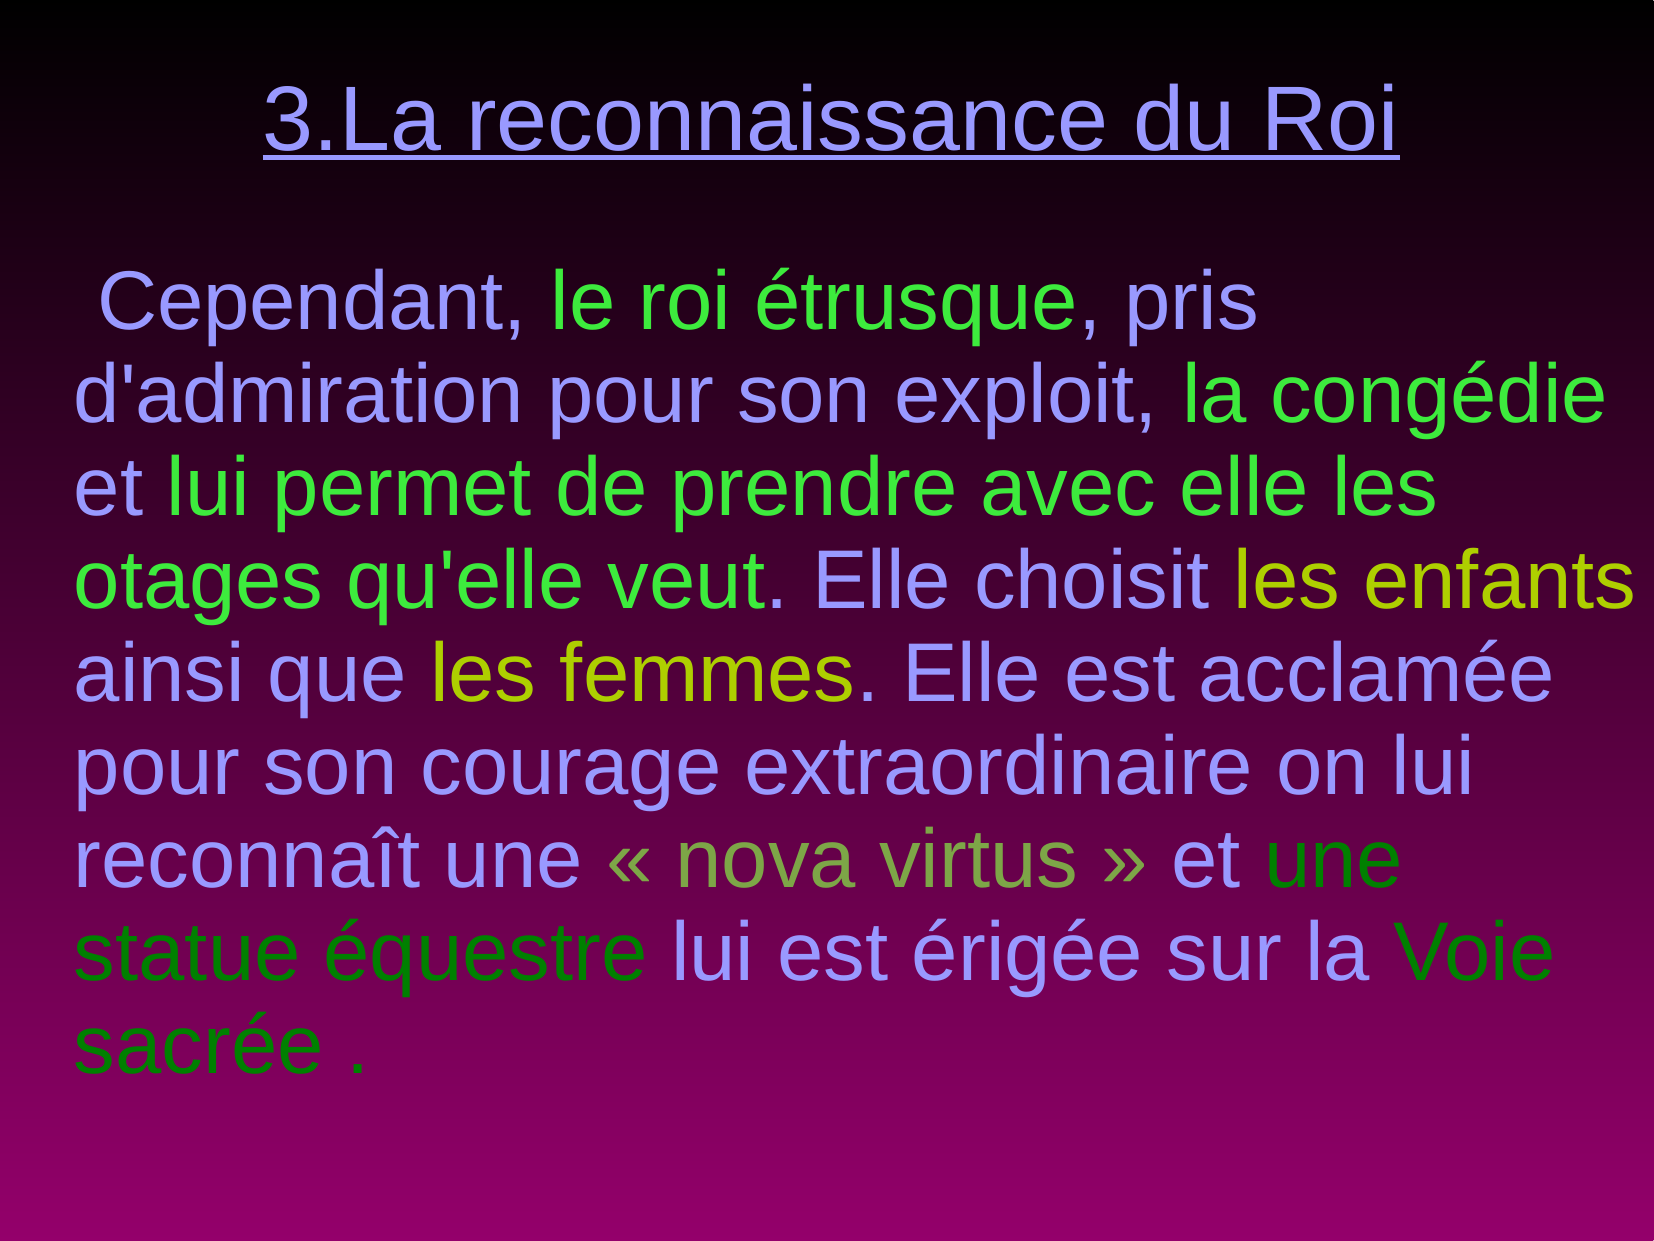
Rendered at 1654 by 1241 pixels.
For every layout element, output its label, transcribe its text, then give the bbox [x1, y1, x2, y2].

text_box 3.La reconnaissance du Roi [248, 59, 1453, 178]
text_box Cependant, le roi étrusque, pris d'admiration pour son exploit, la congédie et lui permet de prendre avec elle les otages qu'elle veut. Elle choisit les enfants ainsi que les femmes. Elle est acclamée pour son courage extraordinaire on lui reconnaît une « nova virtus » et une statue équestre lui est érigée sur la Voie sacrée . [0, 125, 1654, 1099]
